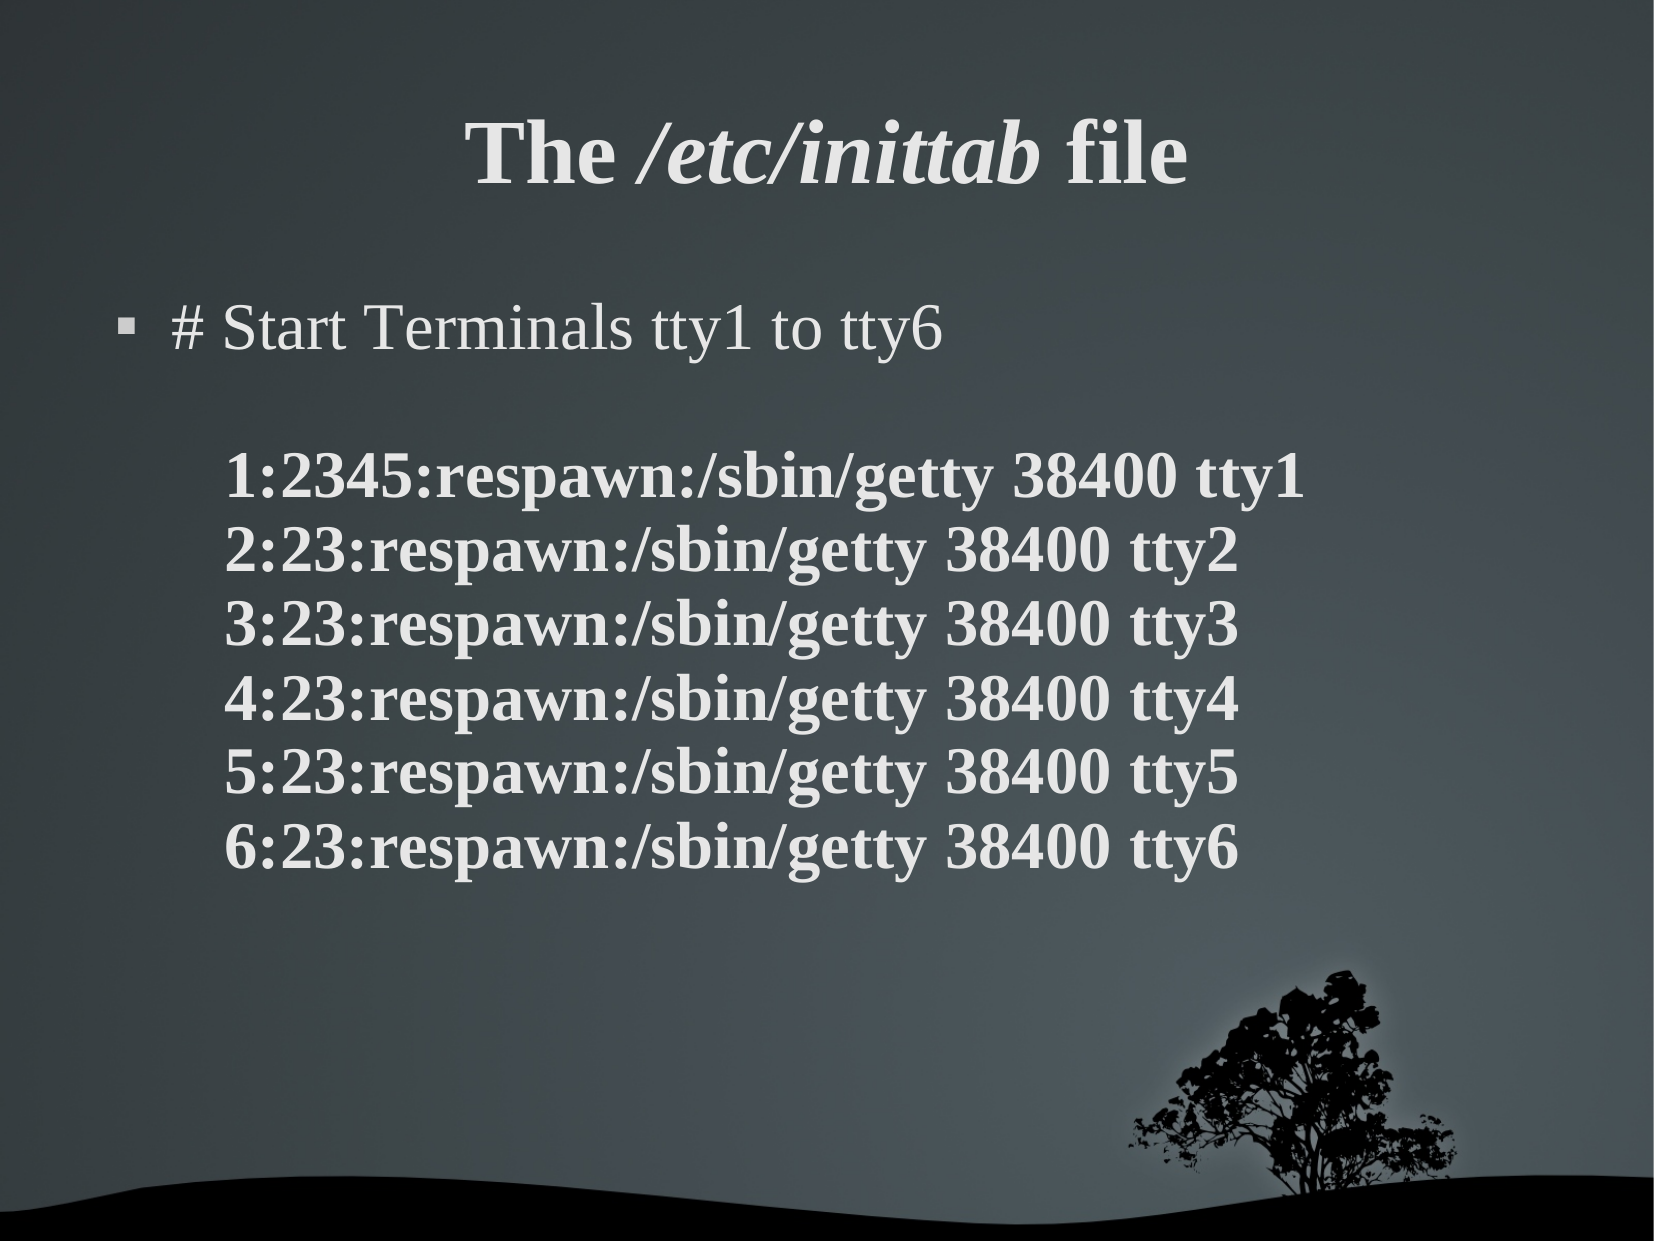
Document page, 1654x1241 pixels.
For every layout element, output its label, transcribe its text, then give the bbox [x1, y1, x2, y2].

list # Start Terminals tty1 to tty6 1:2345:respawn:/sbin/getty 38400 tty1 2:23:respawn:/sbin/getty 38400 tty2 3:23:respawn:/sbin/getty 38400 tty3 4:23:respawn:/sbin/getty 38400 tty4 5:23:respawn:/sbin/getty 38400 tty5 6:23:respawn:/sbin/getty 38400 tty6 [82, 290, 1571, 1109]
picture [0, 0, 1654, 1241]
title The /etc/inittab file [82, 49, 1571, 257]
